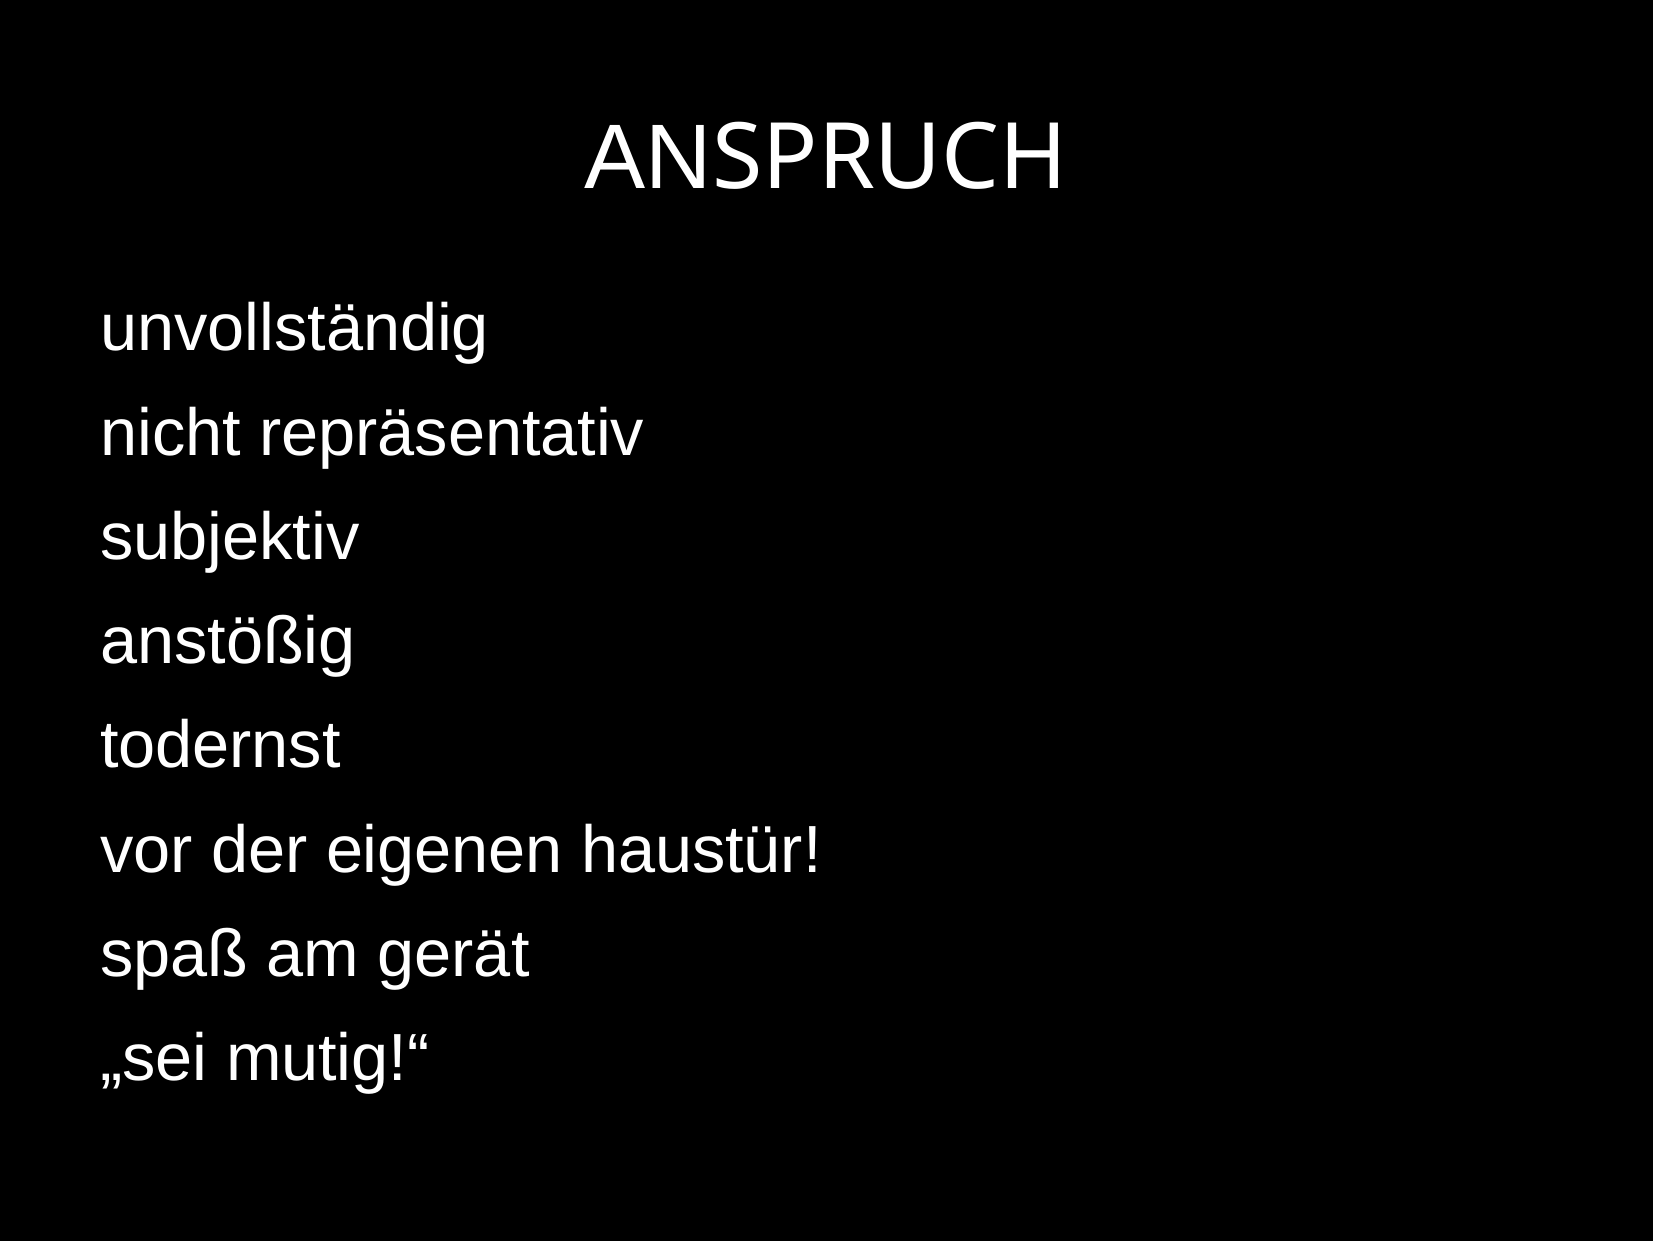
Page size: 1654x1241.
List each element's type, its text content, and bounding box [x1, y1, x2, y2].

list unvollständig nicht repräsentativ subjektiv anstößig todernst vor der eigenen haustür! spaß am gerät „sei mutig!“ [82, 290, 1571, 1201]
title ANSPRUCH [82, 49, 1571, 257]
